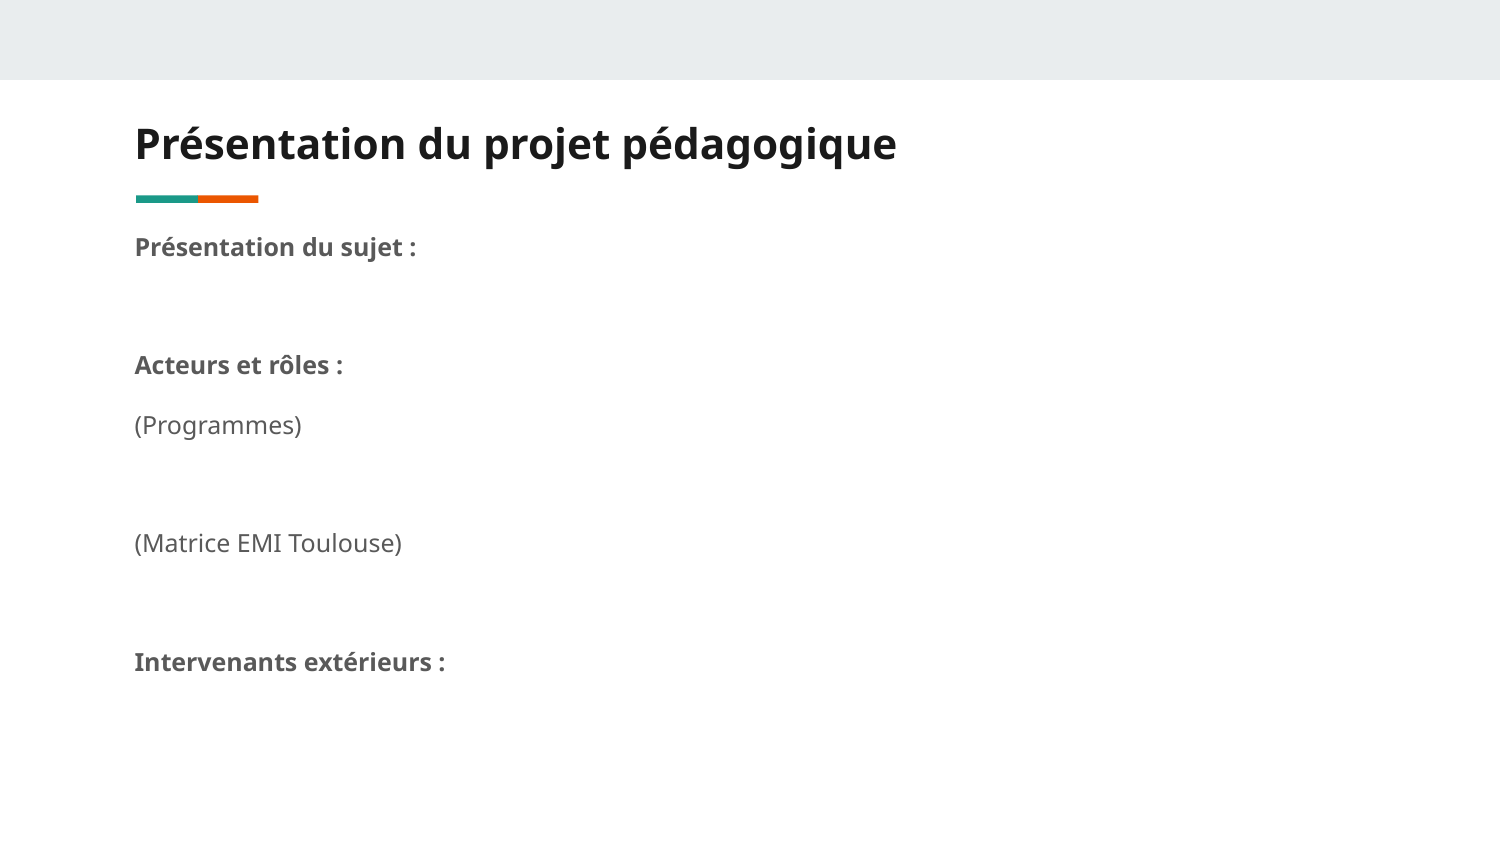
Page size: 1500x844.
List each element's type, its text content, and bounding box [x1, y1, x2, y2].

list Présentation du sujet : Acteurs et rôles : (Programmes) (Matrice EMI Toulouse) Intervenants extérieurs : [119, 211, 1381, 819]
title Présentation du projet pédagogique [119, 99, 1381, 188]
